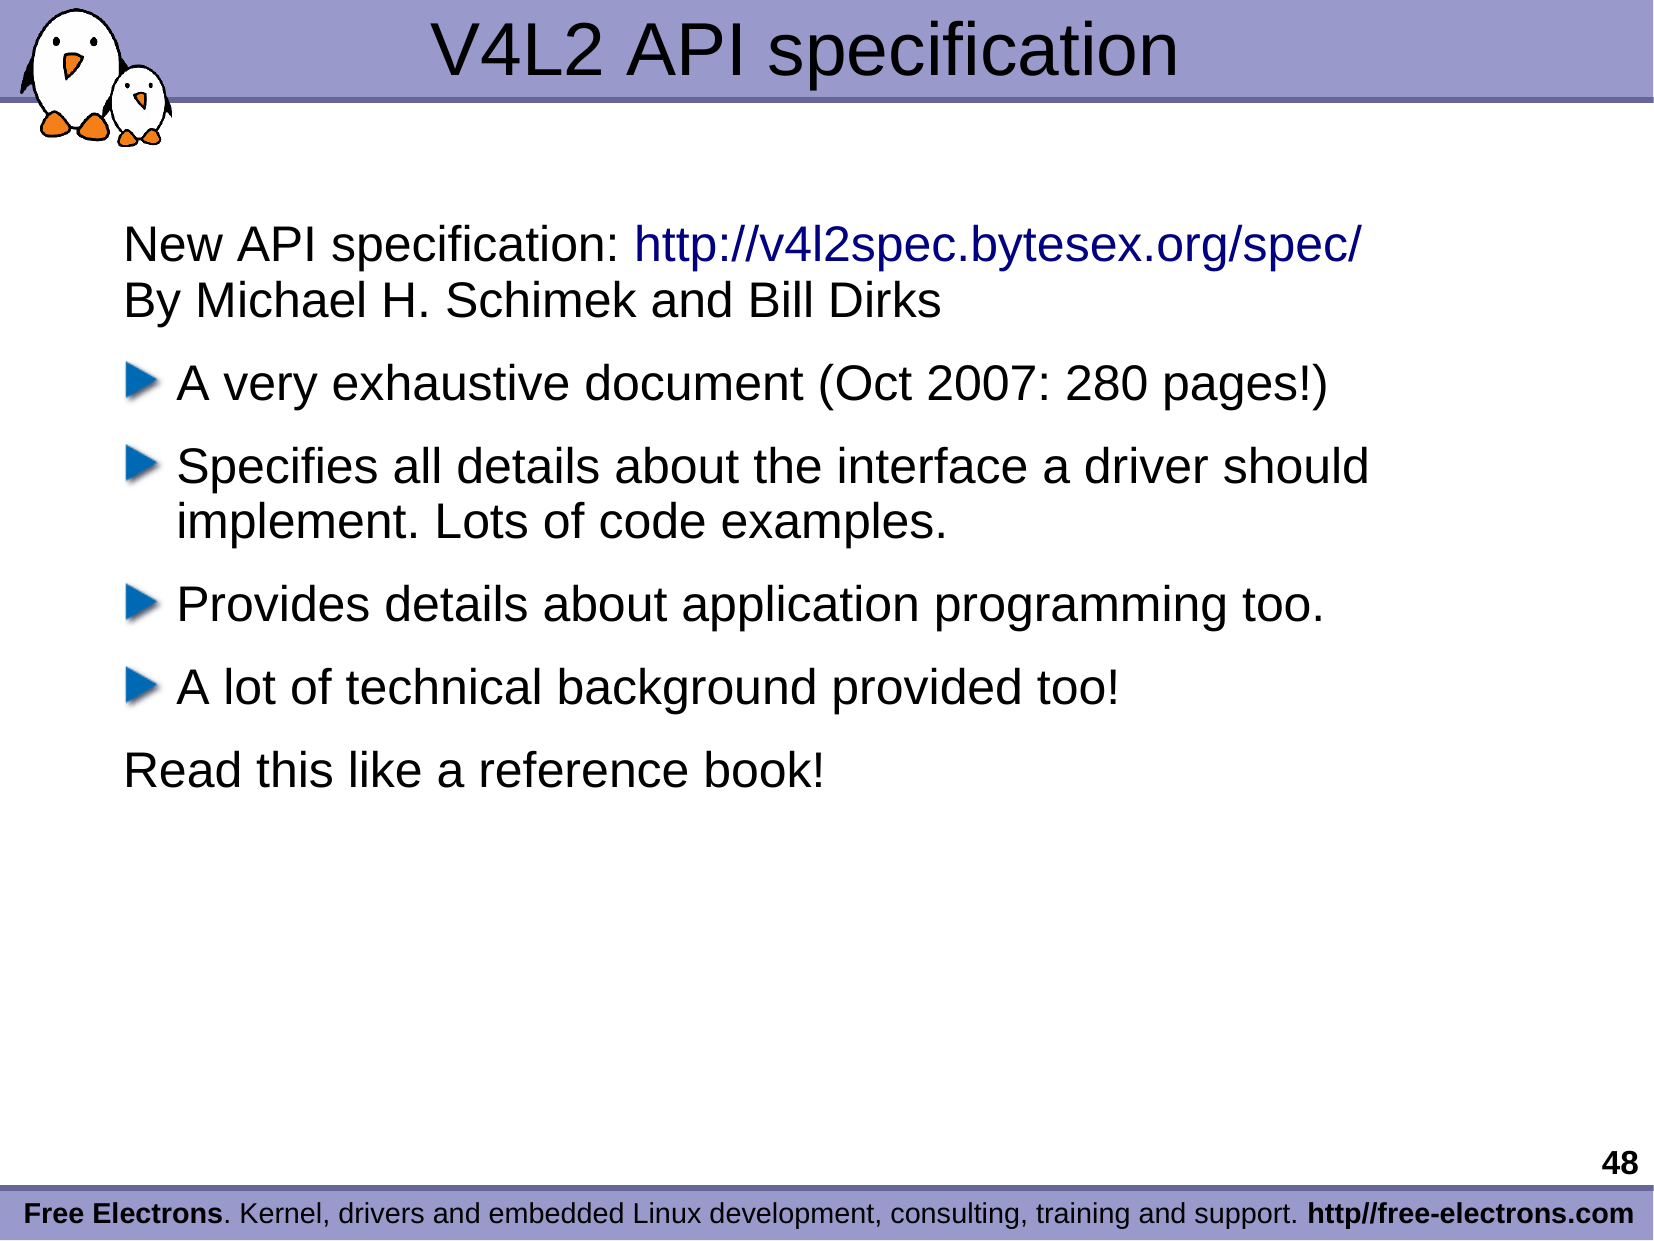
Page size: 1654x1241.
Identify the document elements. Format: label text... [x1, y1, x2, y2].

picture [20, 8, 172, 147]
title V4L2 API specification [60, 0, 1551, 100]
list New API specification: http://v4l2spec.bytesex.org/spec/ By Michael H. Schimek and Bill Dirks A very exhaustive document (Oct 2007: 280 pages!) Specifies all details about the interface a driver should implement. Lots of code examples. Provides details about application programming too. A lot of technical background provided too! Read this like a reference book! [105, 216, 1518, 1066]
